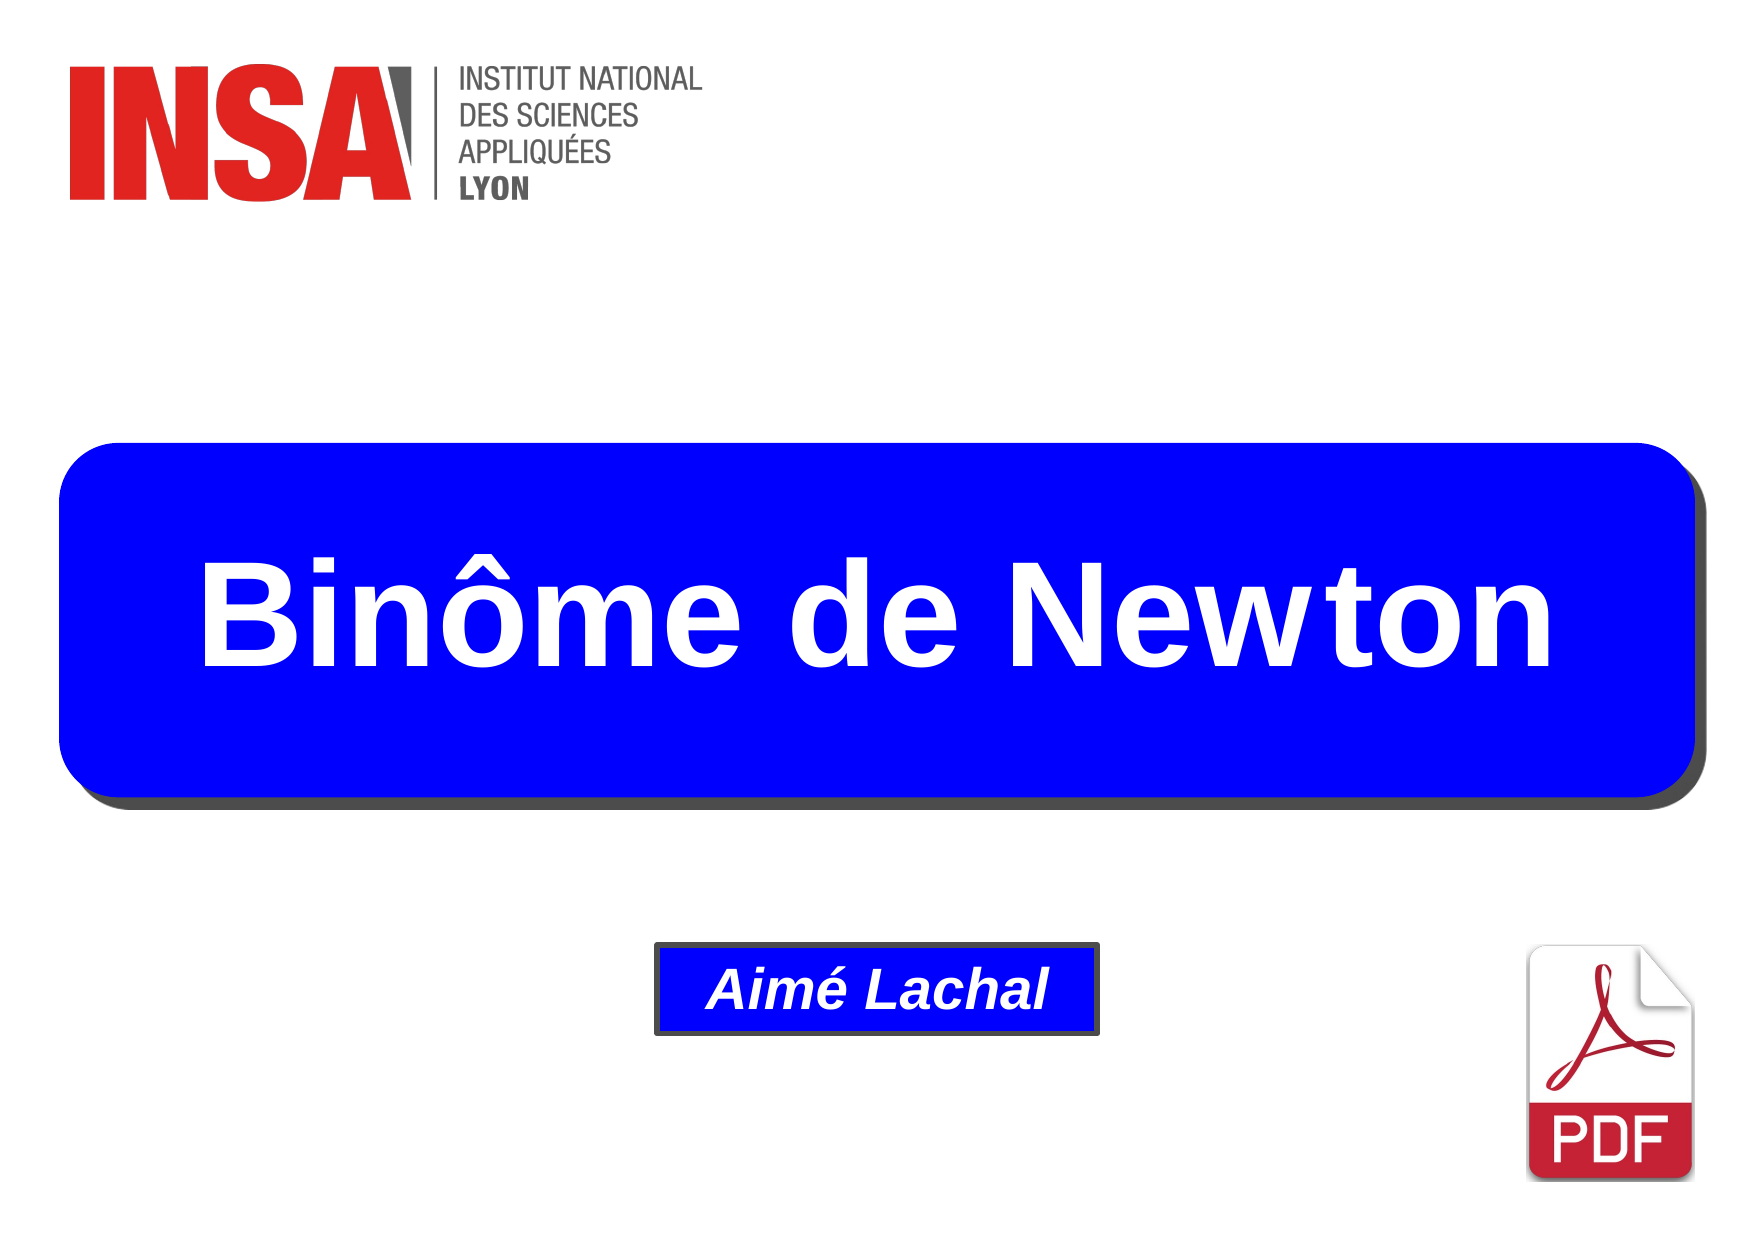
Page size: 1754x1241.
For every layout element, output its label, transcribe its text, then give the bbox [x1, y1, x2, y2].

text_box Binôme de New ton [59, 442, 1695, 798]
title Aimé Lachal [657, 944, 1098, 1034]
picture [1526, 944, 1695, 1182]
picture [59, 58, 713, 207]
